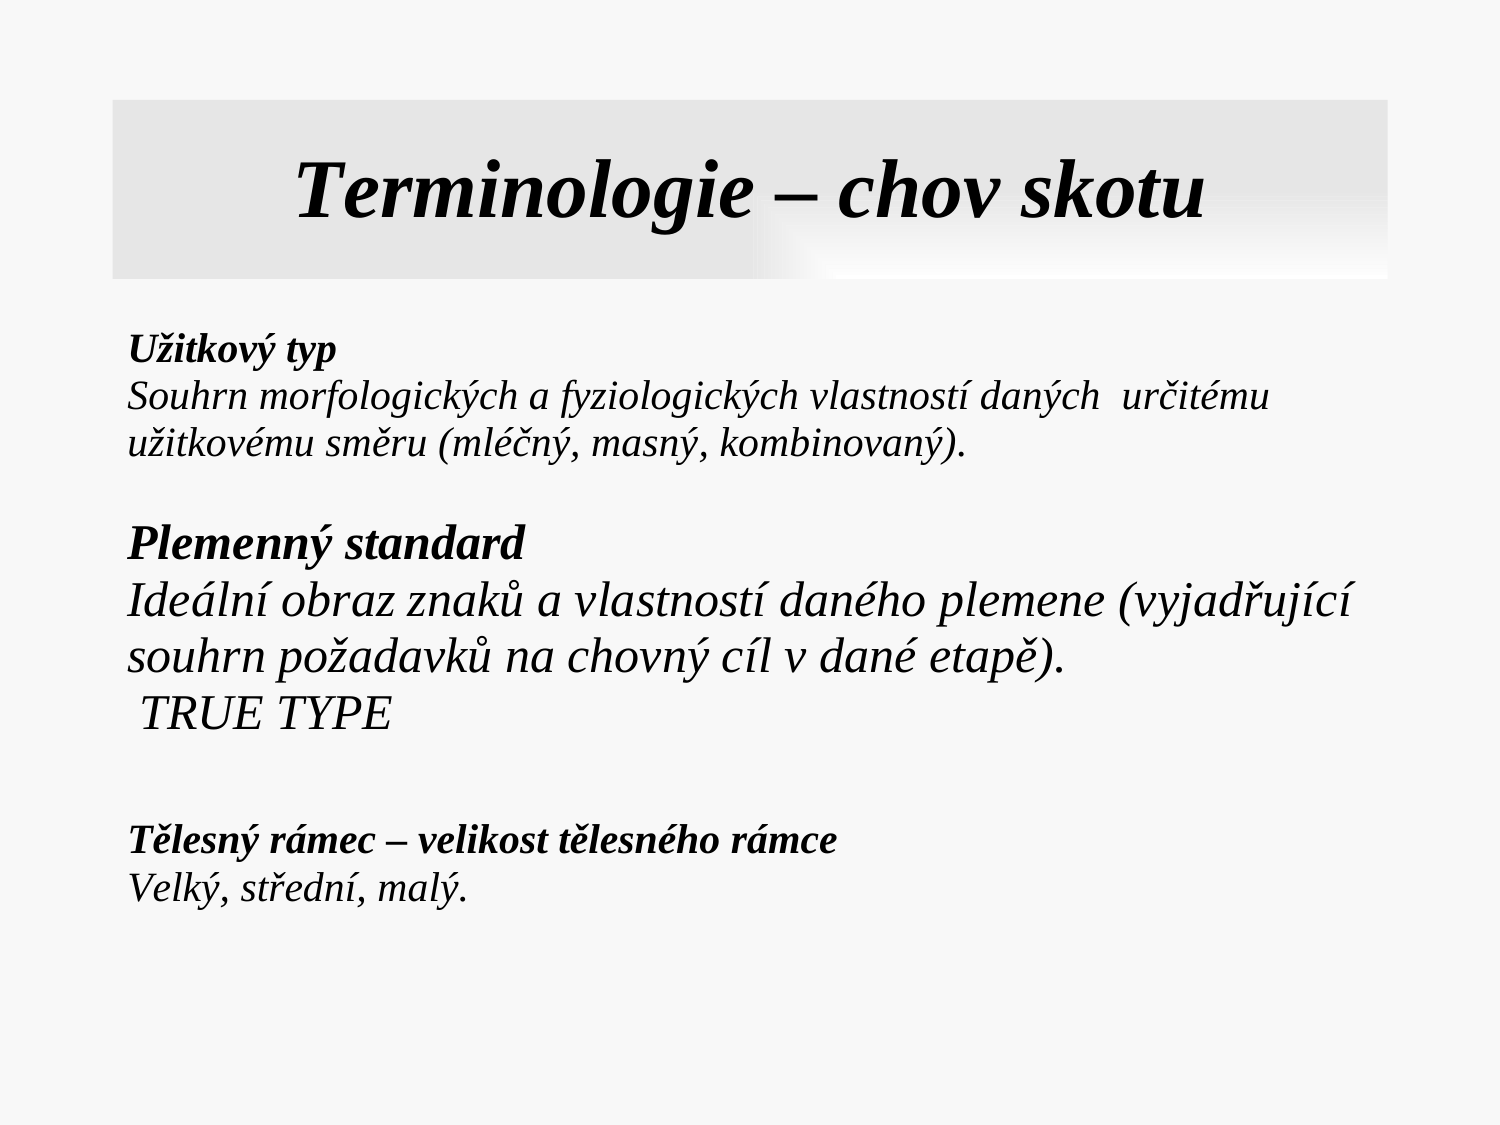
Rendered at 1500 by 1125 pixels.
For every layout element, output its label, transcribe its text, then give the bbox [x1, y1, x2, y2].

list Užitkový typ Souhrn morfologických a fyziologických vlastností daných určitému užitkovému směru (mléčný, masný, kombinovaný). Plemenný standard Ideální obraz znaků a vlastností daného plemene (vyjadřující souhrn požadavků na chovný cíl v dané etapě). TRUE TYPE Tělesný rámec – velikost tělesného rámce Velký, střední, malý. [112, 324, 1388, 1043]
title Terminologie – chov skotu [112, 99, 1388, 279]
